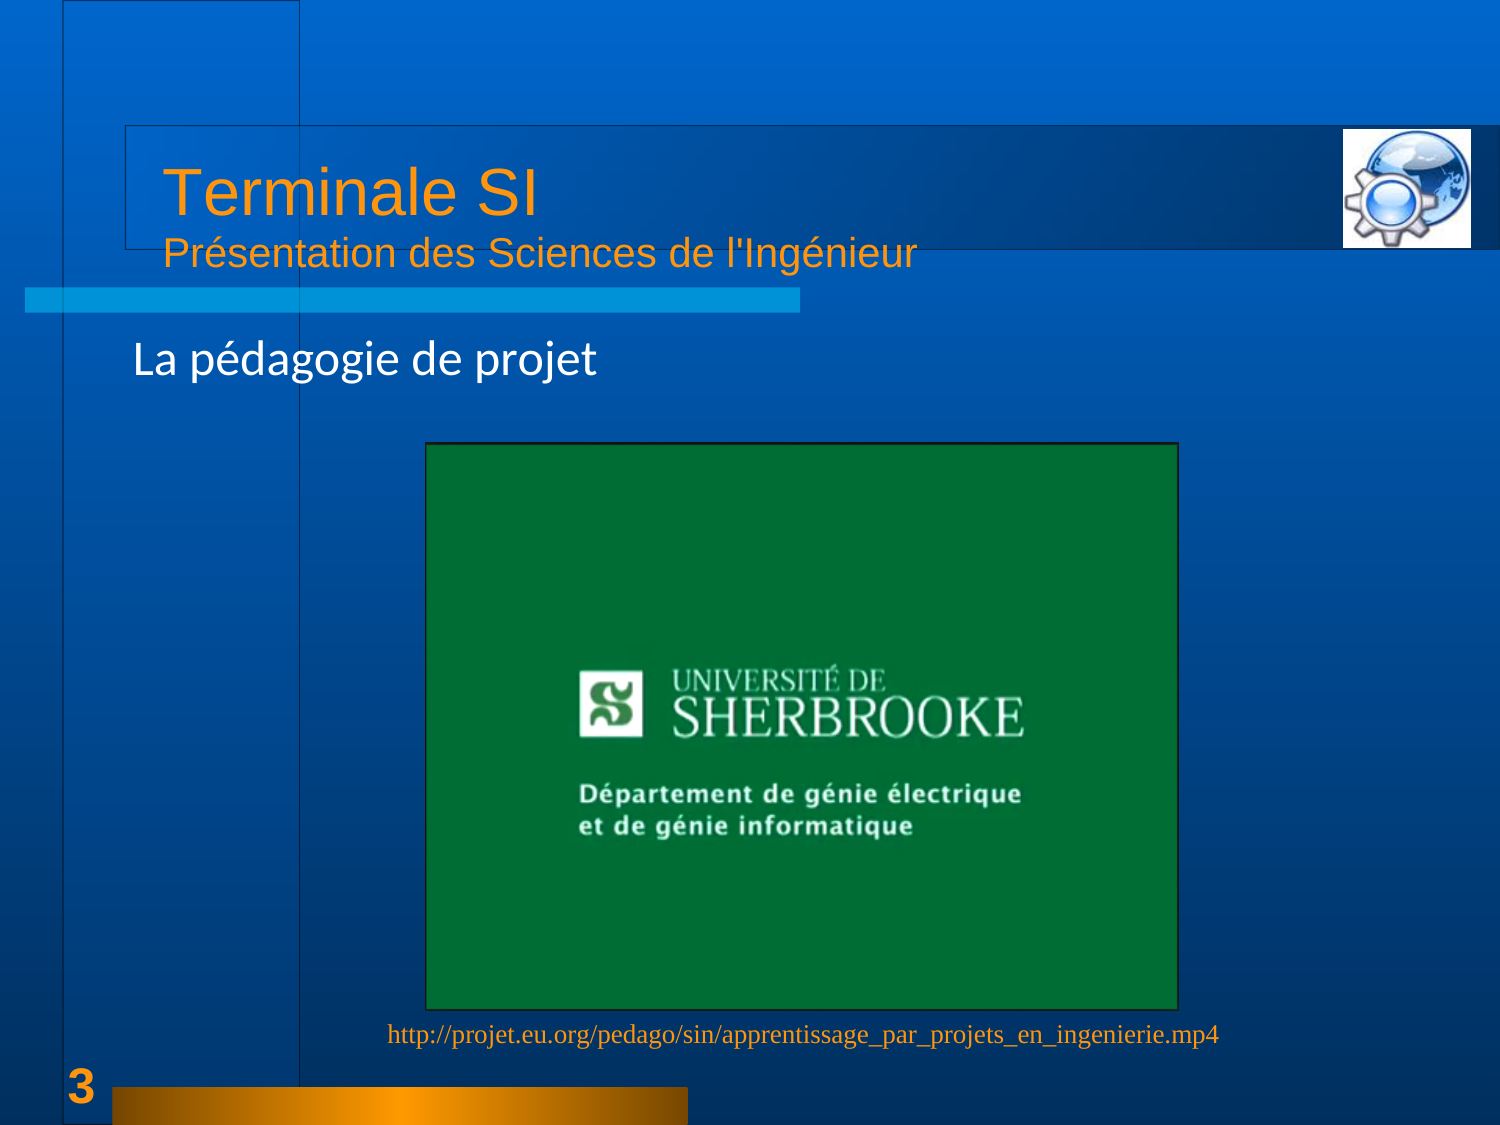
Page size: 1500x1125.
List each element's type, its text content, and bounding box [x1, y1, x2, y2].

text_box La pédagogie de projet [118, 330, 1388, 1043]
text_box http://projet.eu.org/pedago/sin/apprentissage_par_projets_en_ingenierie.mp4 [307, 1012, 1300, 1058]
picture [425, 442, 1179, 1011]
picture [1343, 129, 1471, 248]
